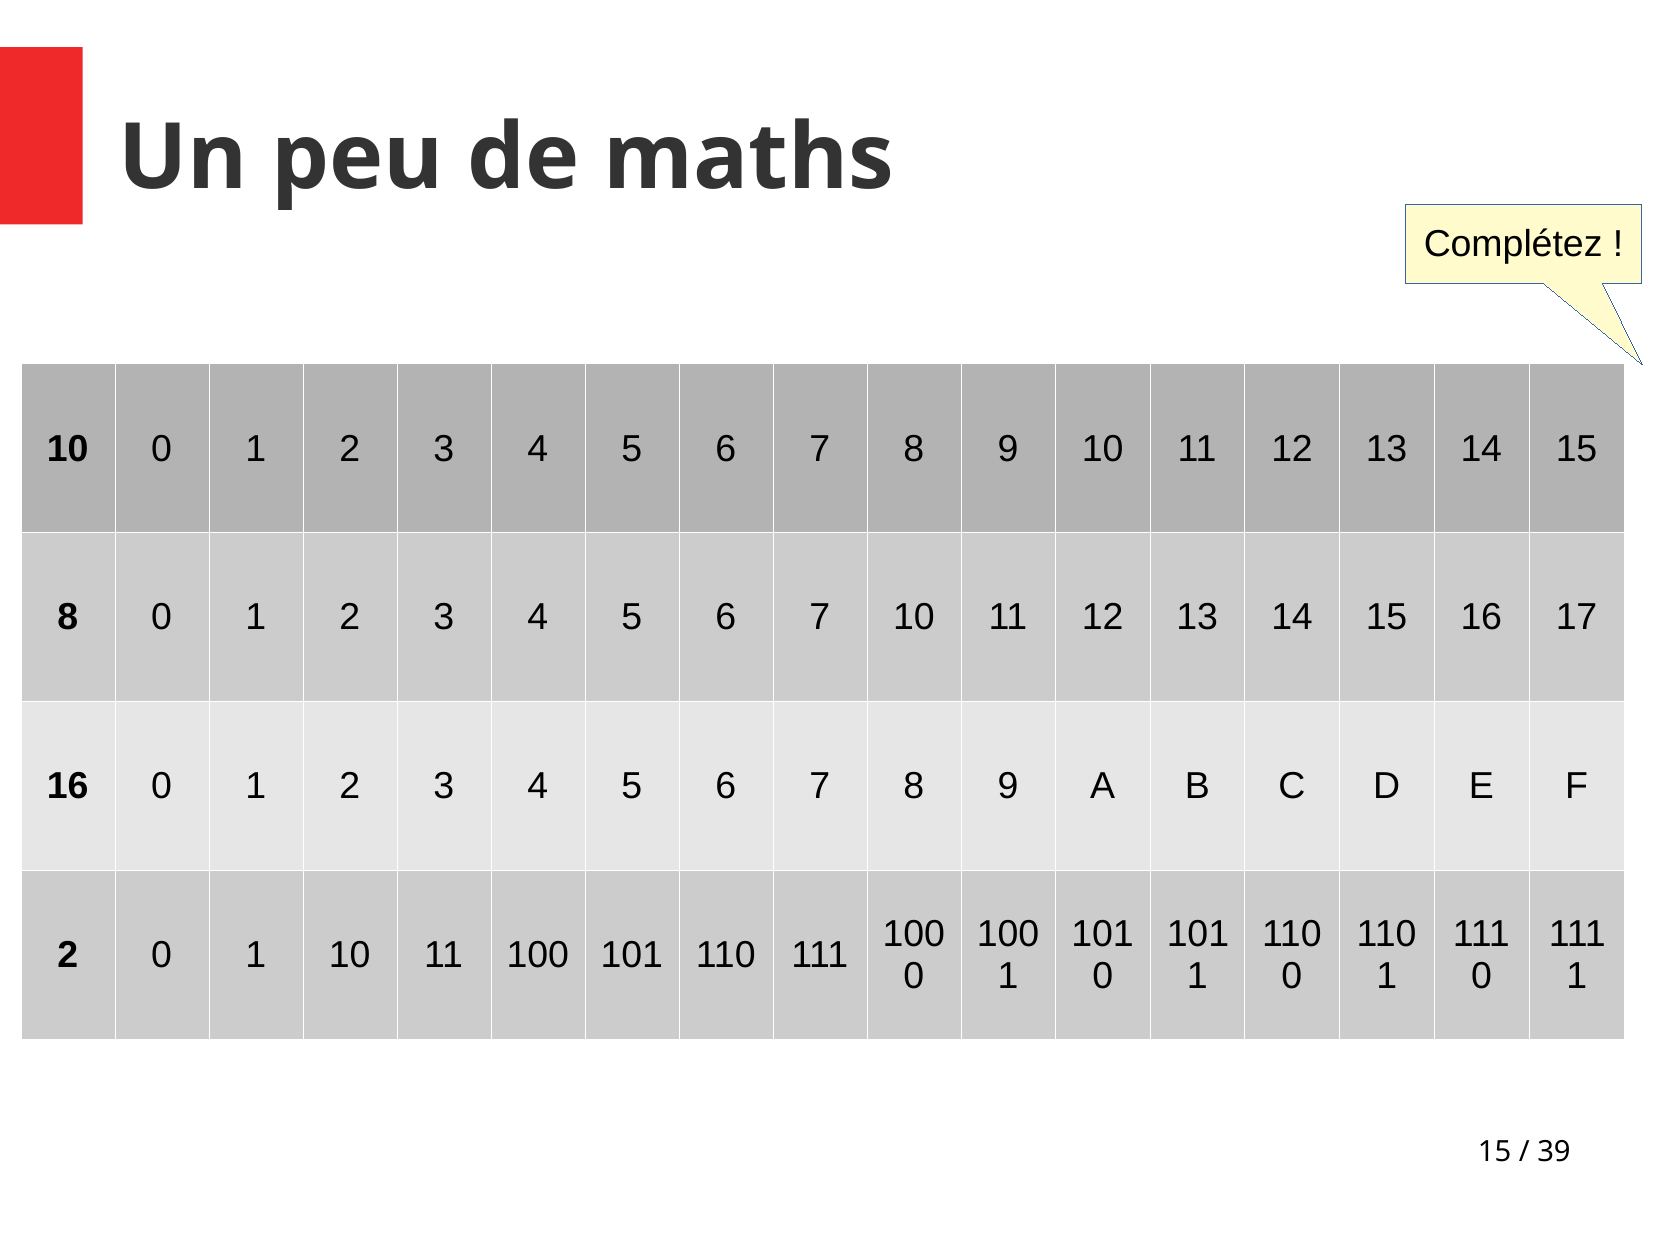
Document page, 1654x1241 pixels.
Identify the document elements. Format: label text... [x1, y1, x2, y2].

table_header 14 [1435, 364, 1529, 532]
table_cell 1110 [1435, 871, 1529, 1039]
table_cell 17 [1530, 533, 1624, 701]
table_cell 14 [1245, 533, 1339, 701]
table_cell 2 [22, 871, 115, 1039]
table_cell E [1435, 702, 1529, 870]
table_cell 2 [304, 533, 397, 701]
table_header 4 [492, 364, 585, 532]
table_cell 9 [962, 702, 1055, 870]
table_header 6 [680, 364, 773, 532]
table_cell 11 [962, 533, 1055, 701]
table_header 7 [774, 364, 867, 532]
text_box Complétez ! [1405, 204, 1643, 365]
table_header 13 [1340, 364, 1434, 532]
table_cell B [1151, 702, 1244, 870]
table_cell 1011 [1151, 871, 1244, 1039]
table_cell 16 [22, 702, 115, 870]
table_cell D [1340, 702, 1434, 870]
table_cell 111 [774, 871, 867, 1039]
table_header 8 [868, 364, 961, 532]
table_cell 1100 [1245, 871, 1339, 1039]
table_cell 2 [304, 702, 397, 870]
table_cell 7 [774, 702, 867, 870]
table_header 11 [1151, 364, 1244, 532]
table_cell 0 [116, 533, 209, 701]
table_cell 5 [586, 533, 679, 701]
table_cell 3 [398, 533, 491, 701]
table_cell 10 [868, 533, 961, 701]
table_header 12 [1245, 364, 1339, 532]
table_cell 13 [1151, 533, 1244, 701]
table_cell 4 [492, 702, 585, 870]
table_cell 4 [492, 533, 585, 701]
table_cell A [1056, 702, 1150, 870]
table_cell 11 [398, 871, 491, 1039]
table_cell 110 [680, 871, 773, 1039]
table_cell 1 [210, 702, 303, 870]
table_cell 6 [680, 702, 773, 870]
title Un peu de maths [118, 49, 1571, 257]
table_cell 16 [1435, 533, 1529, 701]
table_cell 1001 [962, 871, 1055, 1039]
table_cell C [1245, 702, 1339, 870]
table_cell 1111 [1530, 871, 1624, 1039]
table_cell 5 [586, 702, 679, 870]
table_cell 10 [304, 871, 397, 1039]
table_cell 12 [1056, 533, 1150, 701]
table_cell 1010 [1056, 871, 1150, 1039]
table_header 15 [1530, 364, 1624, 532]
table_header 3 [398, 364, 491, 532]
table_cell 101 [586, 871, 679, 1039]
table_header 10 [22, 364, 115, 532]
table_cell 100 [492, 871, 585, 1039]
table_cell 1000 [868, 871, 961, 1039]
table_header 10 [1056, 364, 1150, 532]
table_header 2 [304, 364, 397, 532]
table_cell 0 [116, 702, 209, 870]
table_cell 0 [116, 871, 209, 1039]
table_cell 6 [680, 533, 773, 701]
table_cell 1 [210, 871, 303, 1039]
table_cell 7 [774, 533, 867, 701]
table_header 1 [210, 364, 303, 532]
table_cell 3 [398, 702, 491, 870]
table_header 5 [586, 364, 679, 532]
table_cell 8 [868, 702, 961, 870]
table_cell 1101 [1340, 871, 1434, 1039]
table_cell 1 [210, 533, 303, 701]
table_header 0 [116, 364, 209, 532]
table_cell 15 [1340, 533, 1434, 701]
table_header 9 [962, 364, 1055, 532]
table_cell F [1530, 702, 1624, 870]
table_cell 8 [22, 533, 115, 701]
